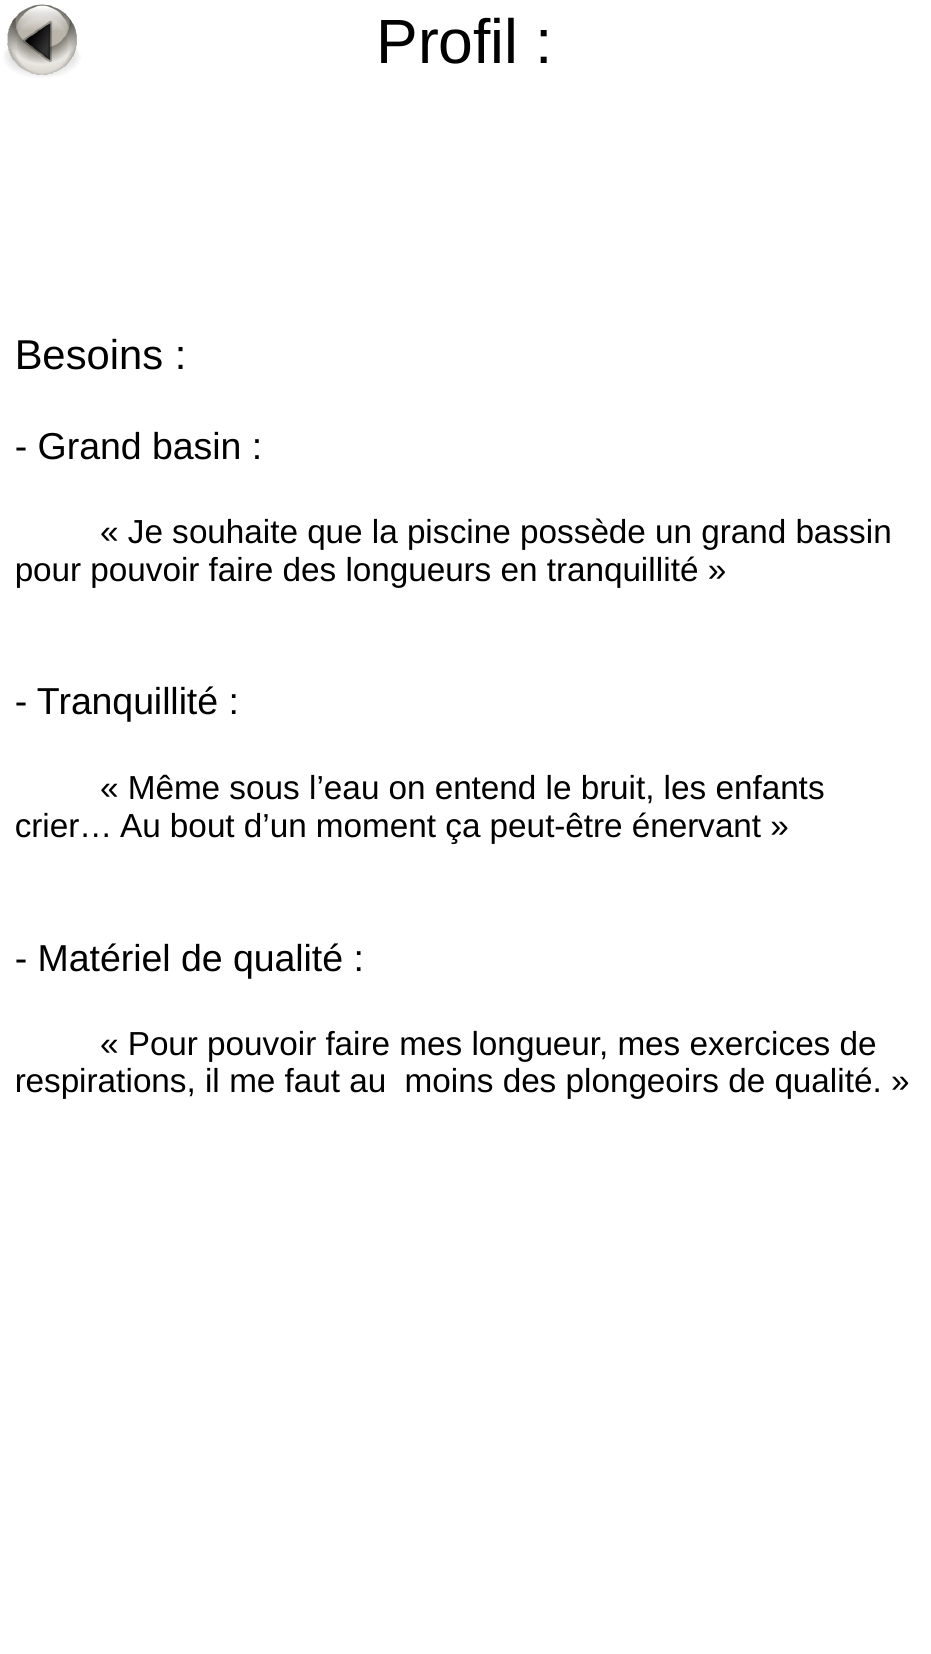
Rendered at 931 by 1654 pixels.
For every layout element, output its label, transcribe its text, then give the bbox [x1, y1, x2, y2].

text_box Besoins : - Grand basin : « Je souhaite que la piscine possède un grand bassin pour pouvoir faire des longueurs en tranquillité » - Tranquillité : « Même sous l’eau on entend le bruit, les enfants crier… Au bout d’un moment ça peut-être énervant » - Matériel de qualité : « Pour pouvoir faire mes longueur, mes exercices de respirations, il me faut au moins des plongeoirs de qualité. » [0, 324, 931, 1108]
text_box Profil : [89, 0, 931, 85]
picture [0, 0, 89, 89]
